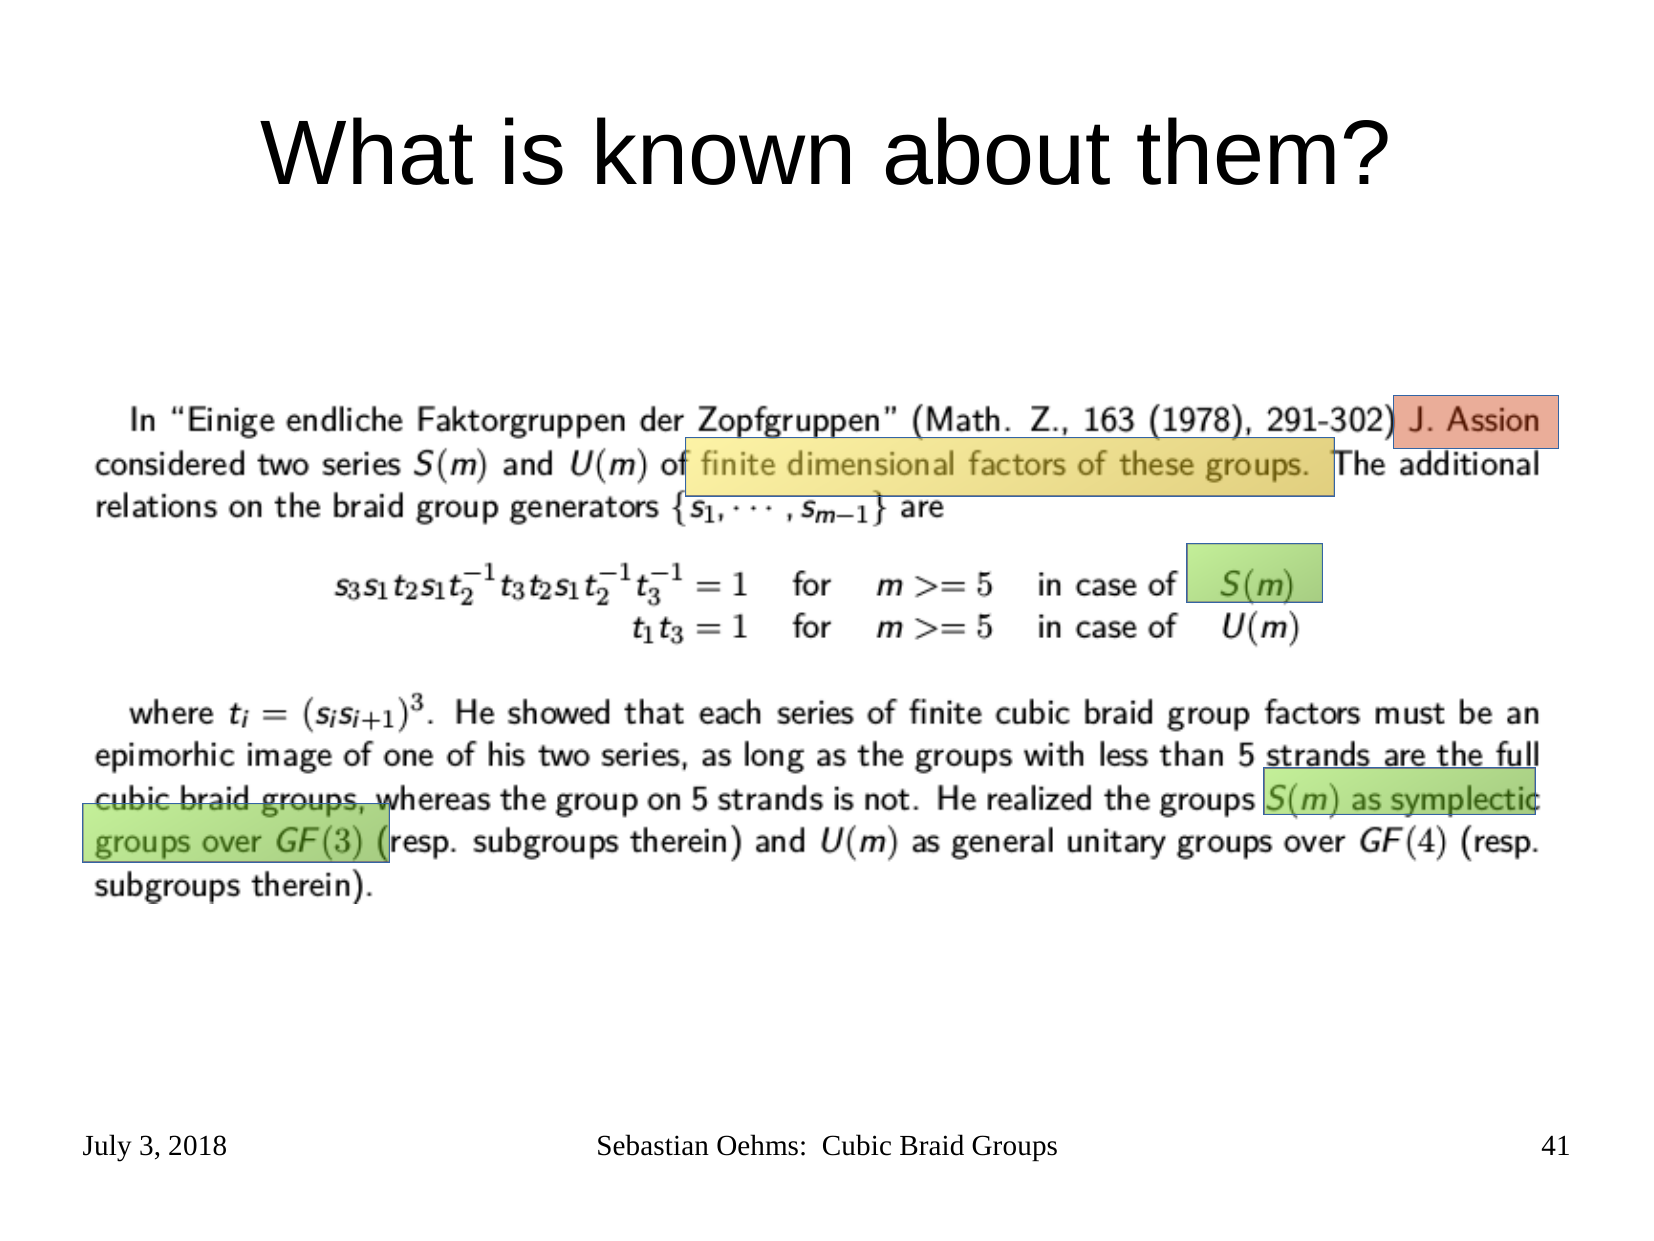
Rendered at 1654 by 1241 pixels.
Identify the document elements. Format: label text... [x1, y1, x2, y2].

text_box [1393, 395, 1559, 449]
text_box [1263, 767, 1536, 815]
text_box [685, 437, 1335, 497]
title What is known about them? [82, 49, 1571, 257]
text_box [82, 803, 390, 863]
text_box [1186, 543, 1323, 603]
picture [82, 395, 1571, 904]
